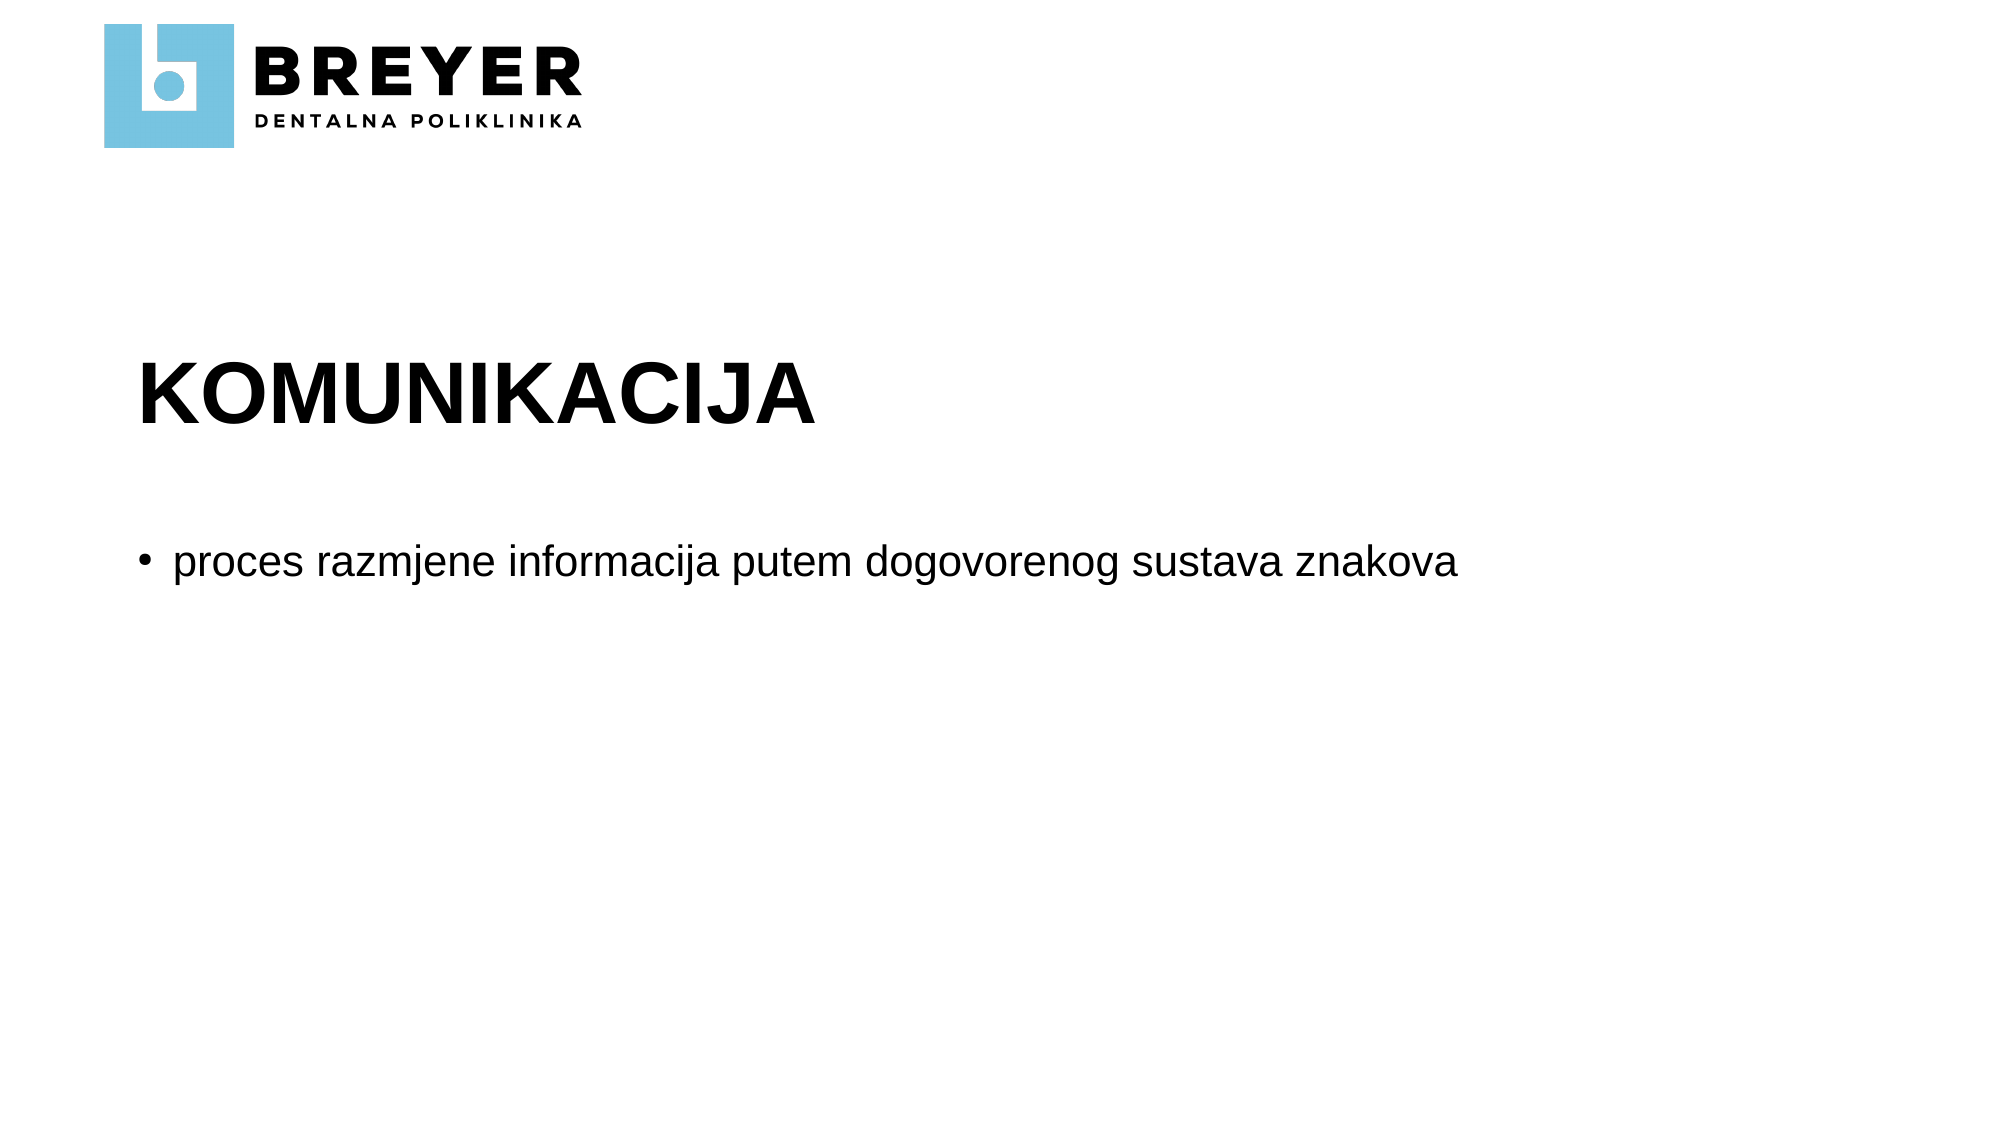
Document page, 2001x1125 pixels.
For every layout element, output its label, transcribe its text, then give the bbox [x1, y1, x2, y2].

subtitle proces razmjene informacija putem dogovorenog sustava znakova [137, 290, 1863, 1004]
picture [104, 24, 582, 148]
